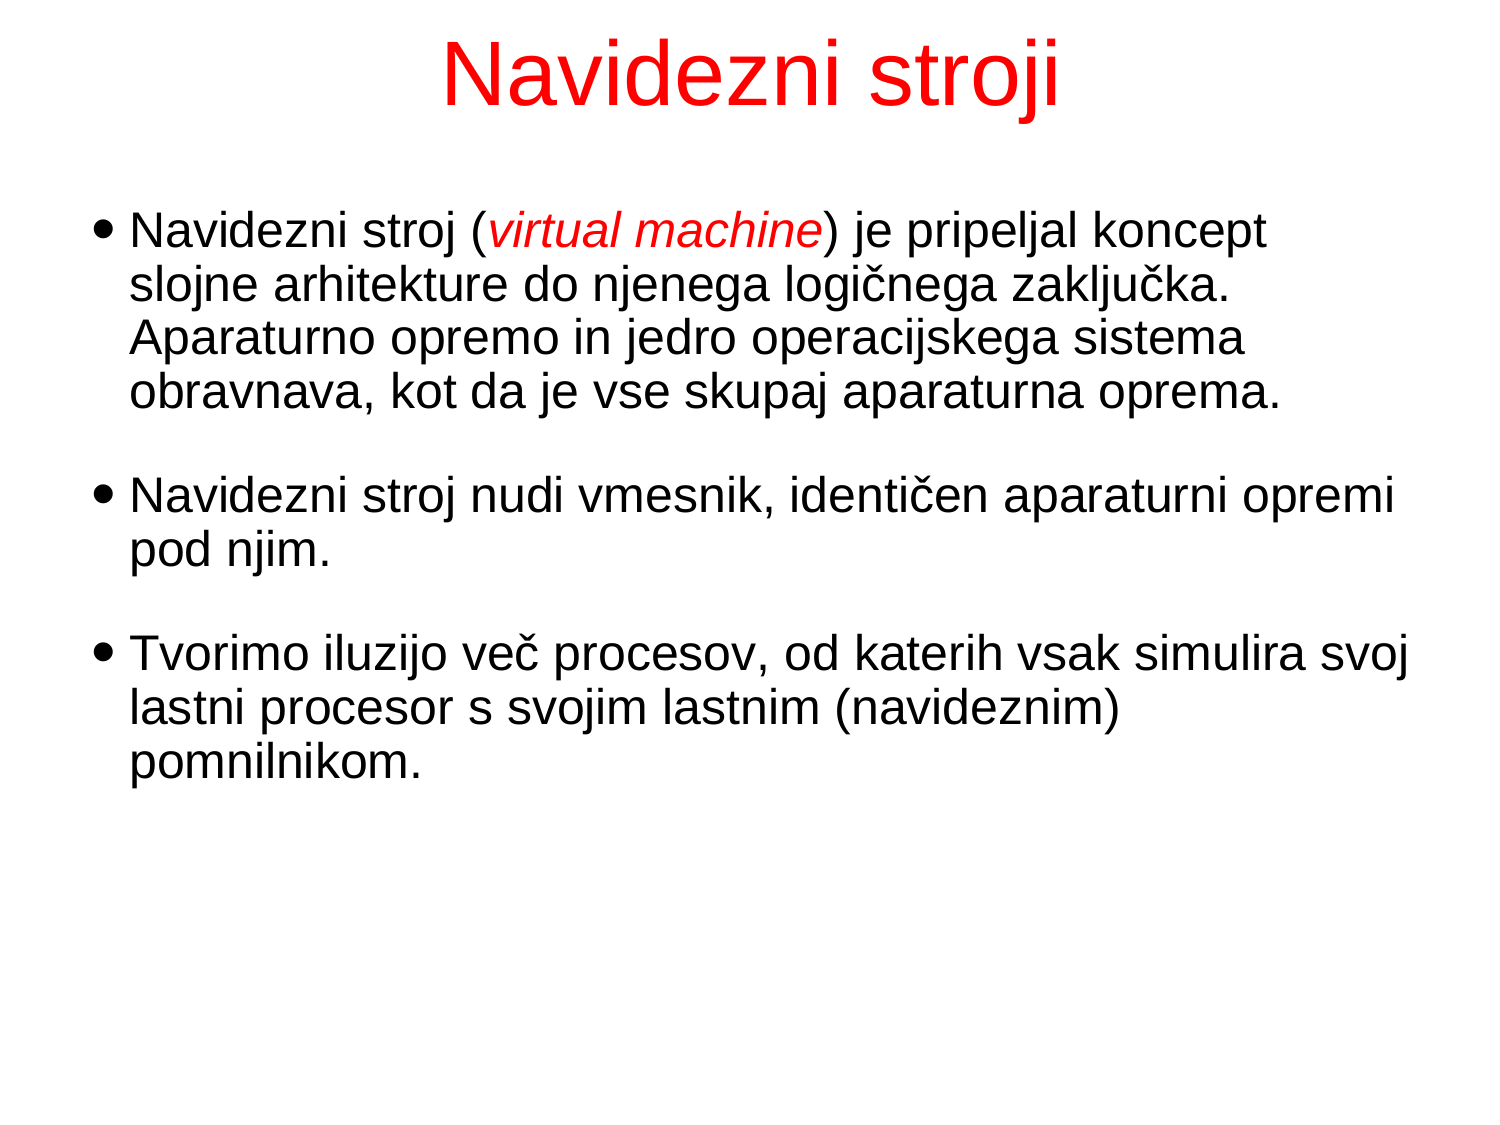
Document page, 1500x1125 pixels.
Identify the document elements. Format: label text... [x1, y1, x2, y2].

list Navidezni stroj (virtual machine) je pripeljal koncept slojne arhitekture do njenega logičnega zaključka. Aparaturno opremo in jedro operacijskega sistema obravnava, kot da je vse skupaj aparaturna oprema. Navidezni stroj nudi vmesnik, identičen aparaturni opremi pod njim. Tvorimo iluzijo več procesov, od katerih vsak simulira svoj lastni procesor s svojim lastnim (navideznim) pomnilnikom. [76, 196, 1427, 939]
title Navidezni stroji [76, 0, 1427, 138]
